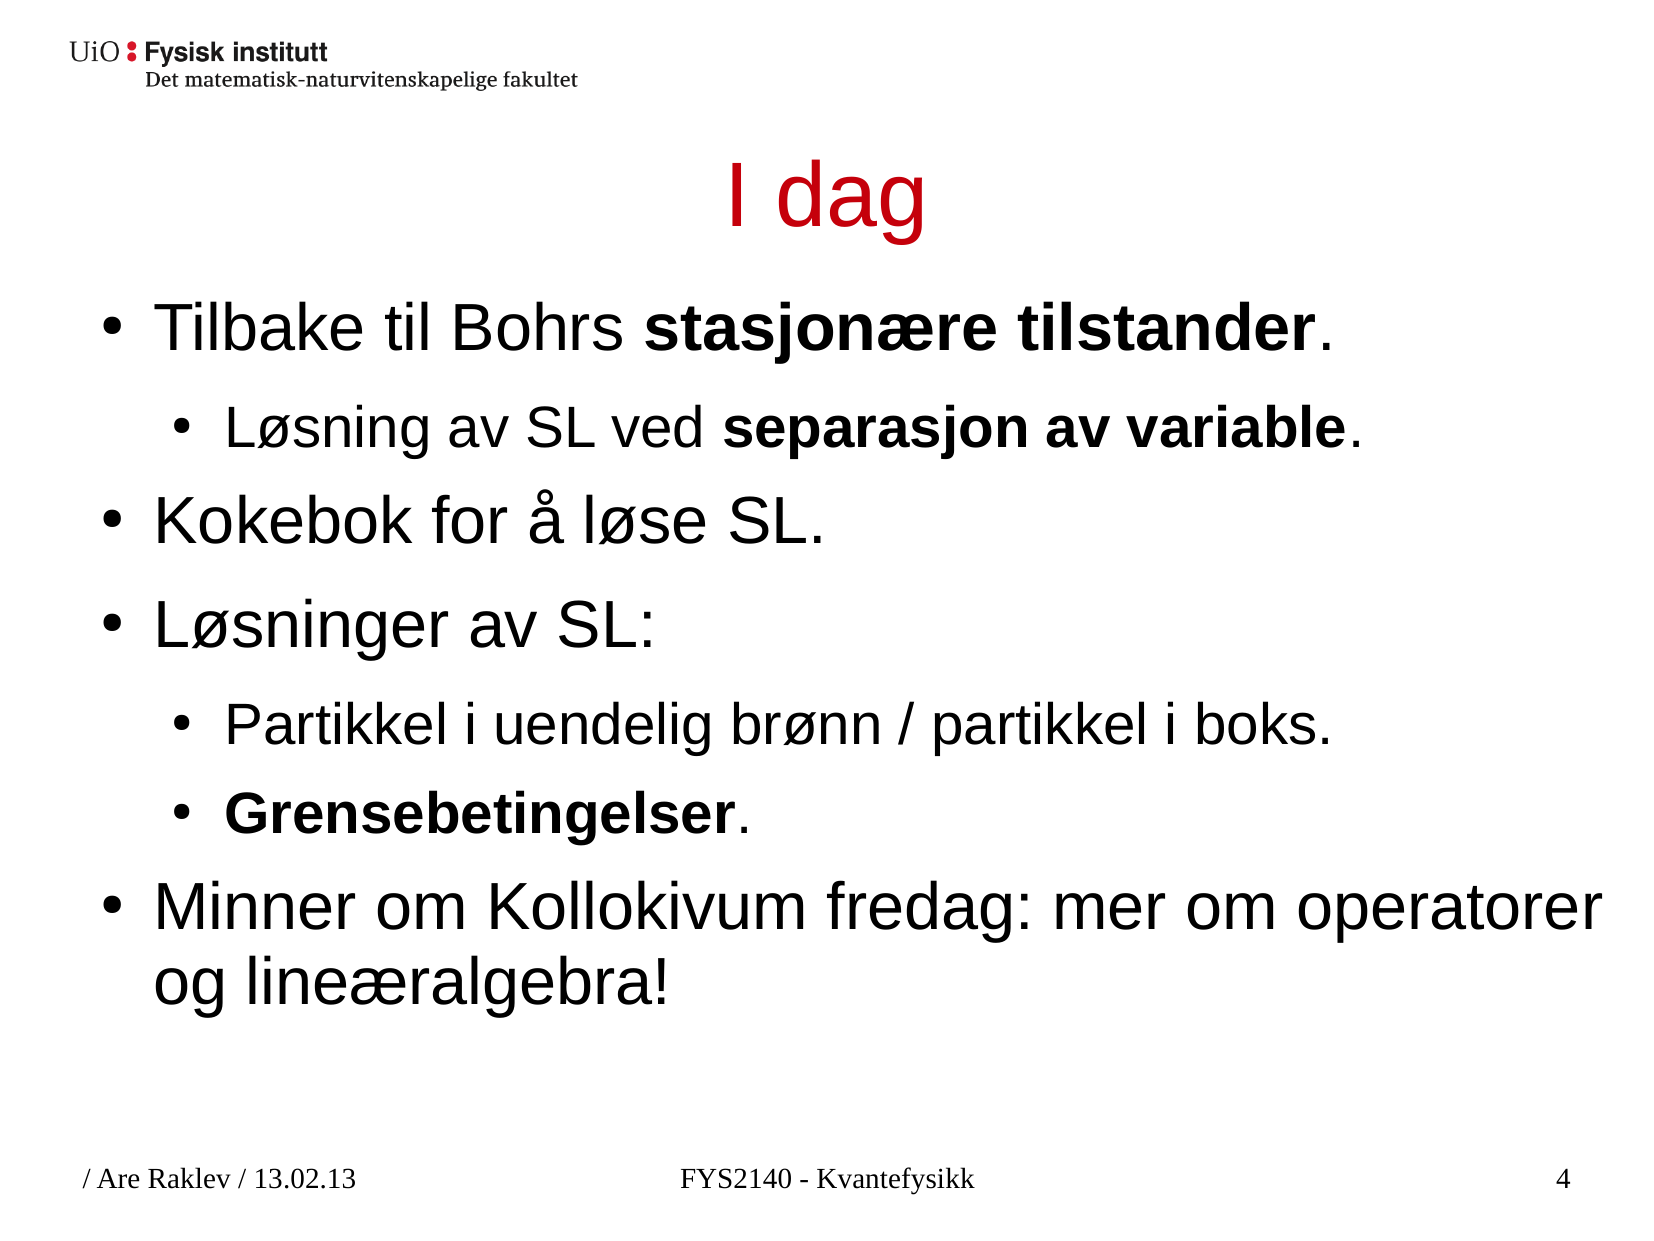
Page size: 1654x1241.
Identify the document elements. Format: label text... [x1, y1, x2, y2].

picture [68, 37, 581, 93]
title I dag [82, 90, 1571, 290]
list Tilbake til Bohrs stasjonære tilstander. Løsning av SL ved separasjon av variable. Kokebok for å løse SL. Løsninger av SL: Partikkel i uendelig brønn / partikkel i boks. Grensebetingelser. Minner om Kollokivum fredag: mer om operatorer og lineæralgebra! [82, 290, 1613, 1094]
